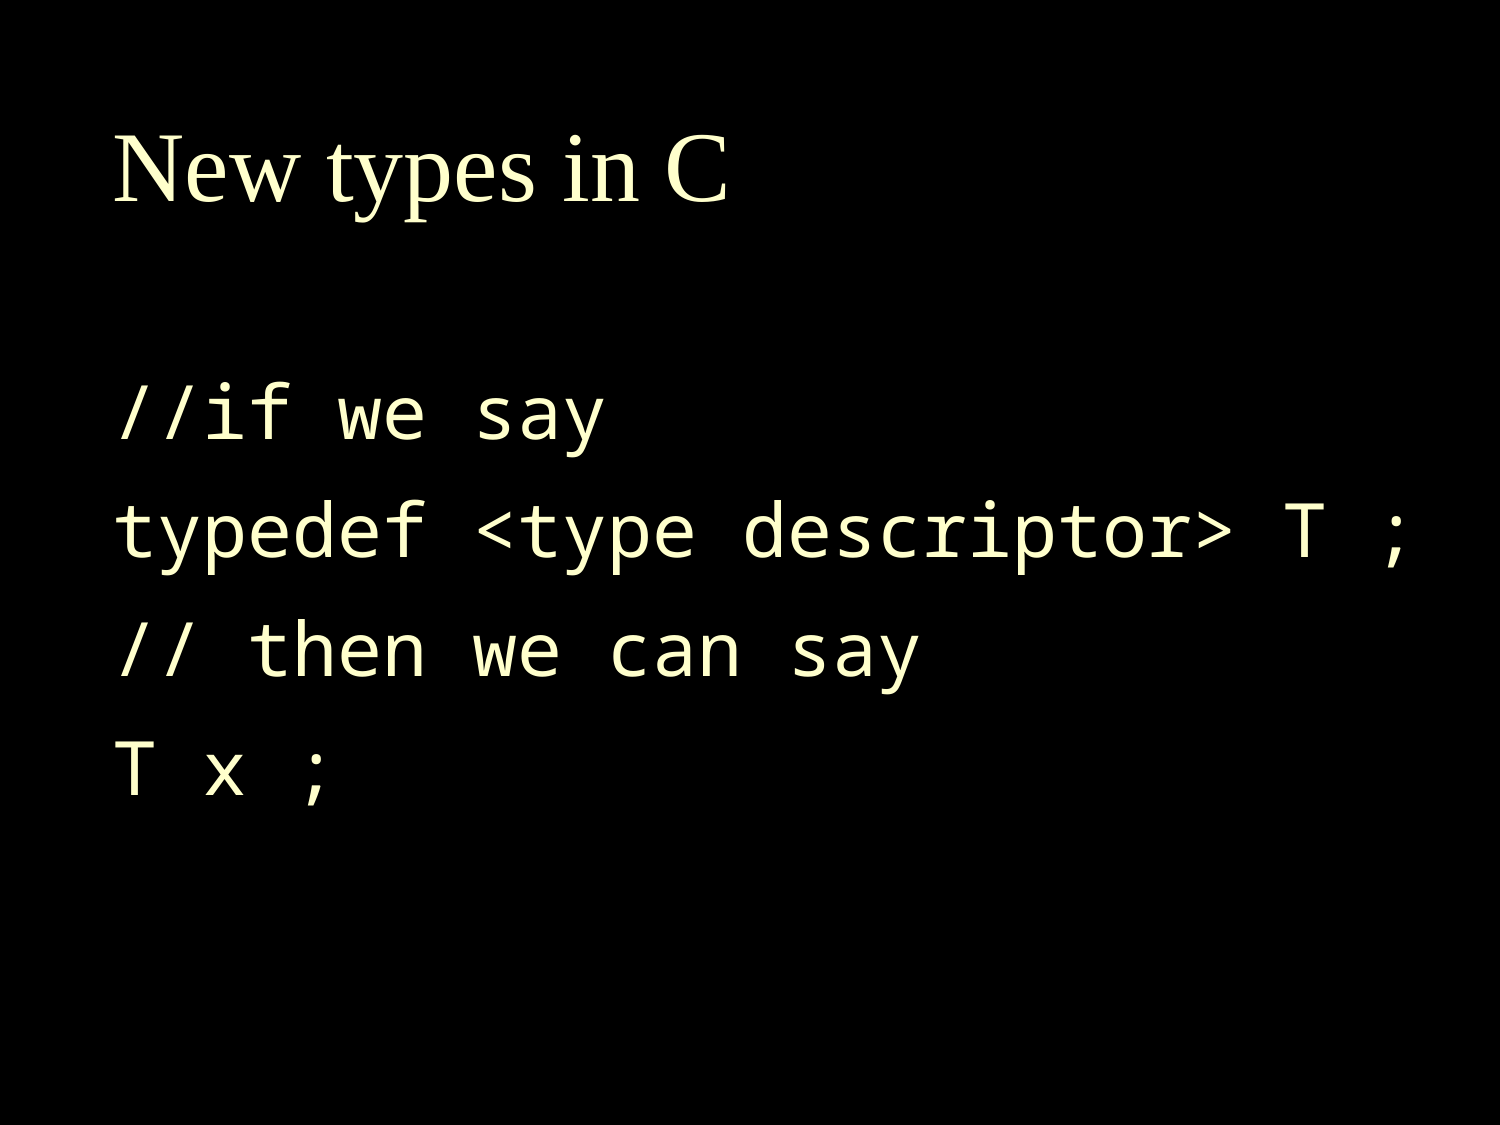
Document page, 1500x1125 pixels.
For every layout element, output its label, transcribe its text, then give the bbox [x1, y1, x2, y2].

list New types in C //if we say typedef <type descriptor> T ; // then we can say T x ; [112, 112, 1426, 1011]
